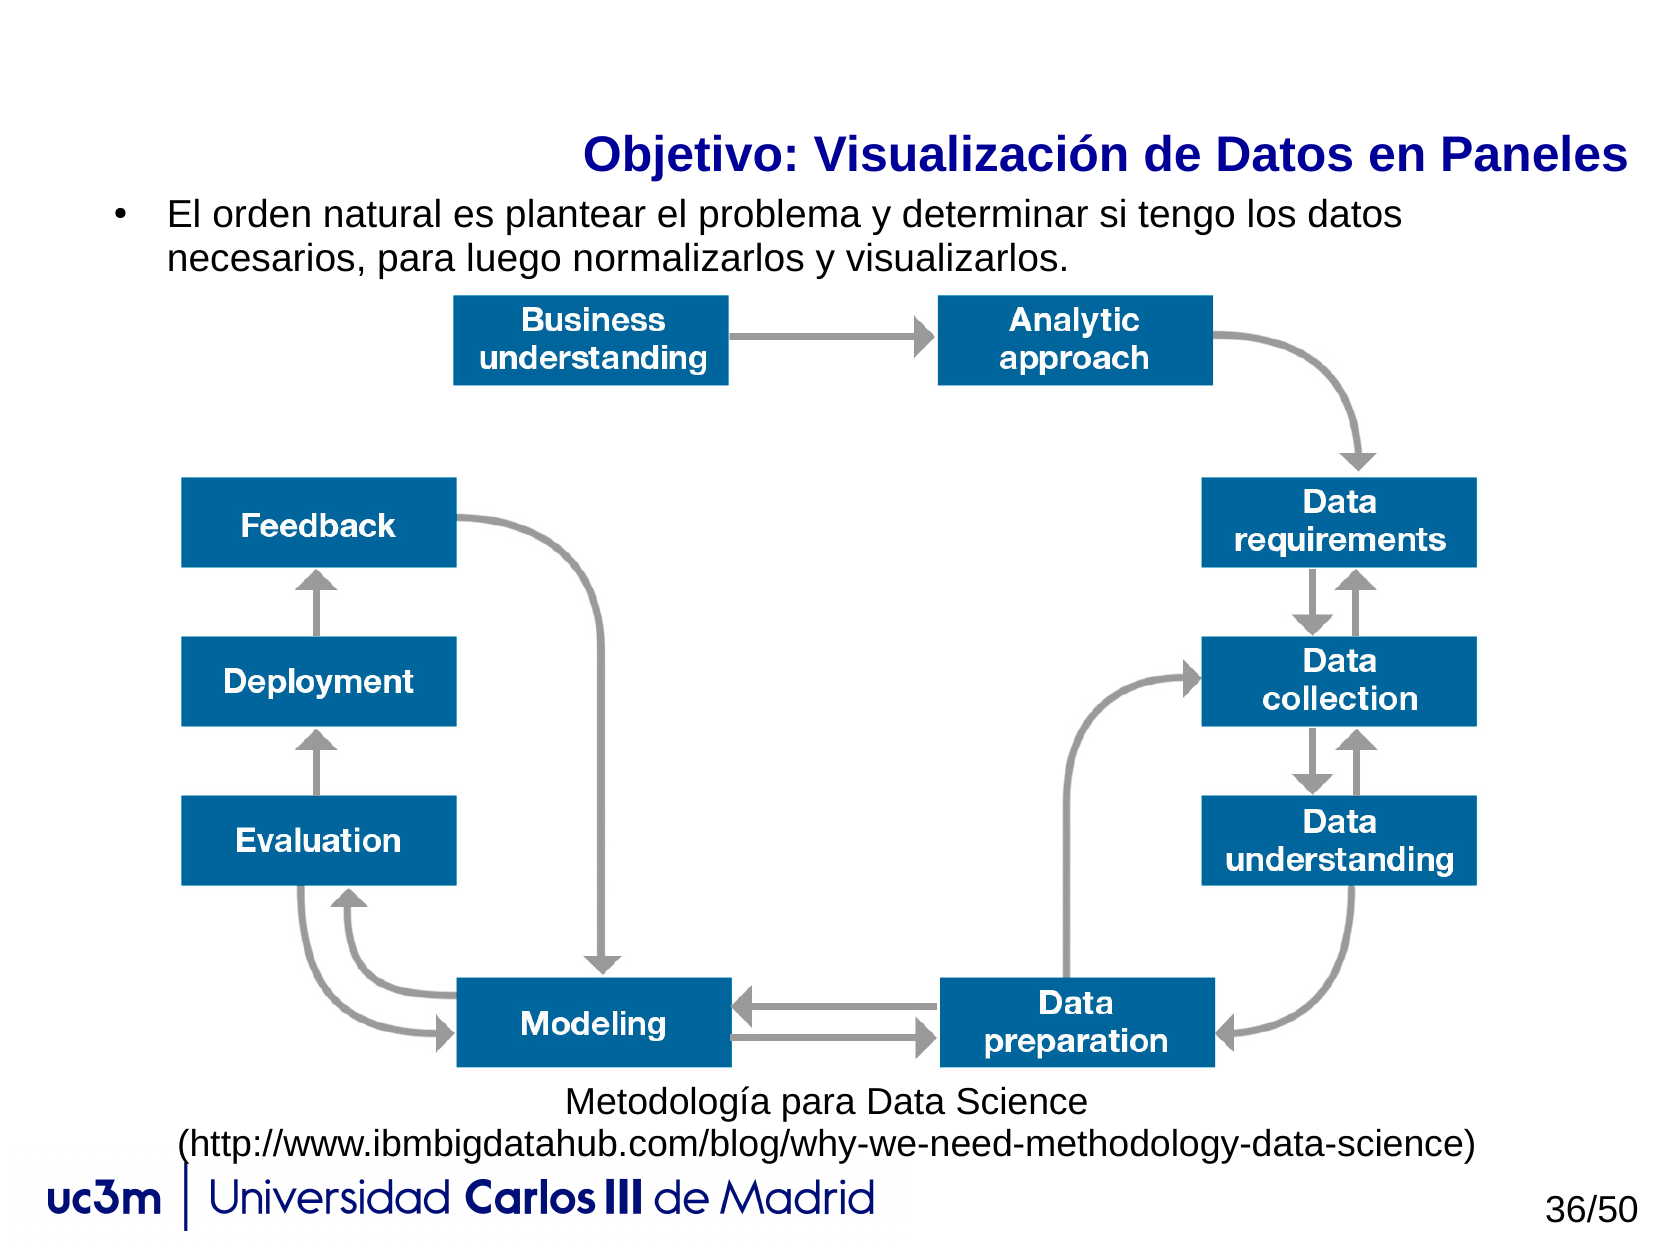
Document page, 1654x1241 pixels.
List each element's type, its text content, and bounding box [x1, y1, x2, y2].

picture [11, 1151, 910, 1241]
list El orden natural es plantear el problema y determinar si tengo los datos necesarios, para luego normalizarlos y visualizarlos. [95, 192, 1584, 1147]
title Objetivo: Visualización de Datos en Paneles [129, 0, 1630, 182]
picture [172, 286, 1482, 1076]
